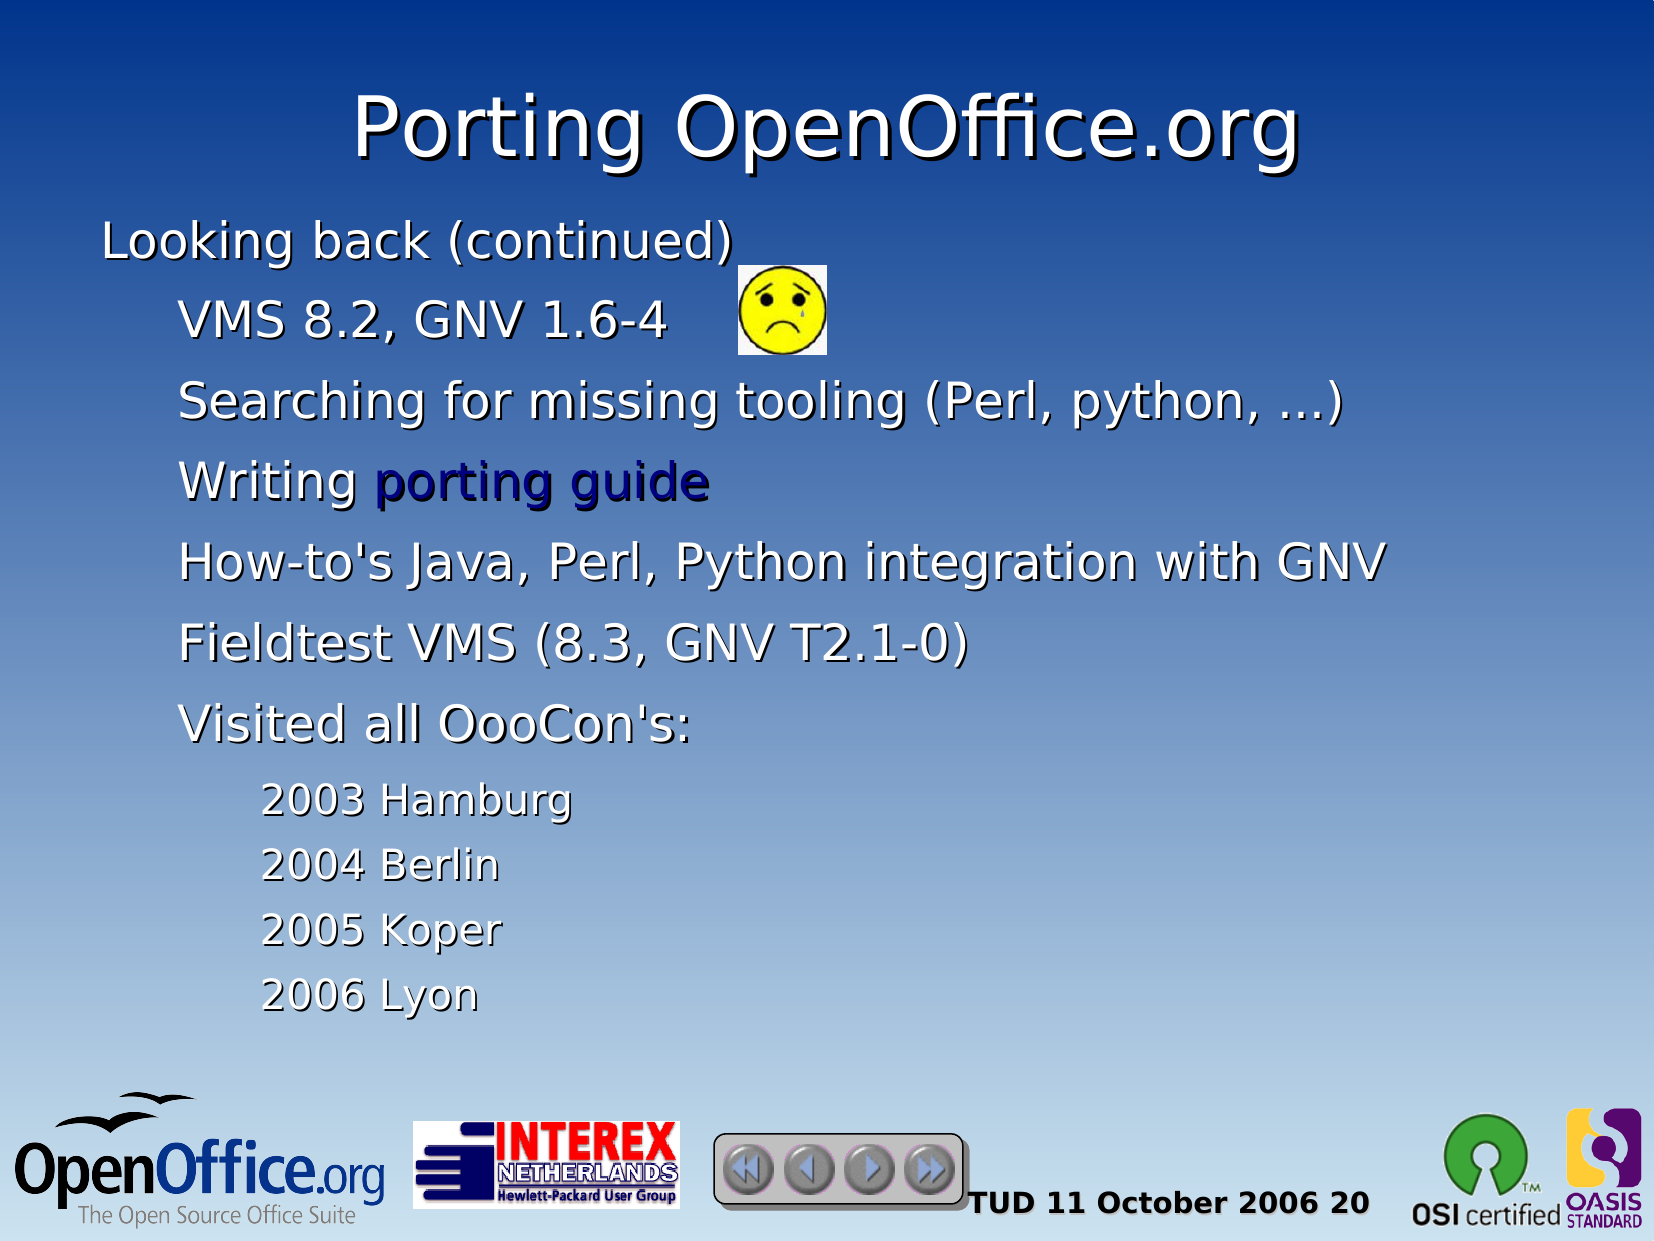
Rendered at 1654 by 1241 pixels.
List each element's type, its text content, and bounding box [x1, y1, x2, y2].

picture [413, 1121, 680, 1209]
picture [904, 1144, 955, 1195]
list Looking back (continued) VMS 8.2, GNV 1.6-4 Searching for missing tooling (Perl, python, ...) Writing porting guide How-to's Java, Perl, Python integration with GNV Fieldtest VMS (8.3, GNV T2.1-0) Visited all OooCon's: 2003 Hamburg 2004 Berlin 2005 Koper 2006 Lyon [82, 212, 1571, 1241]
picture [1571, 1102, 1654, 1235]
picture [15, 1092, 82, 1229]
text_box TUD 11 October 2006 32 [974, 1181, 1500, 1241]
picture [844, 1144, 895, 1195]
picture [723, 1144, 774, 1195]
title Porting OpenOffice.org [82, 49, 1571, 207]
picture [738, 265, 827, 355]
text_box [714, 1133, 963, 1204]
picture [784, 1144, 835, 1195]
